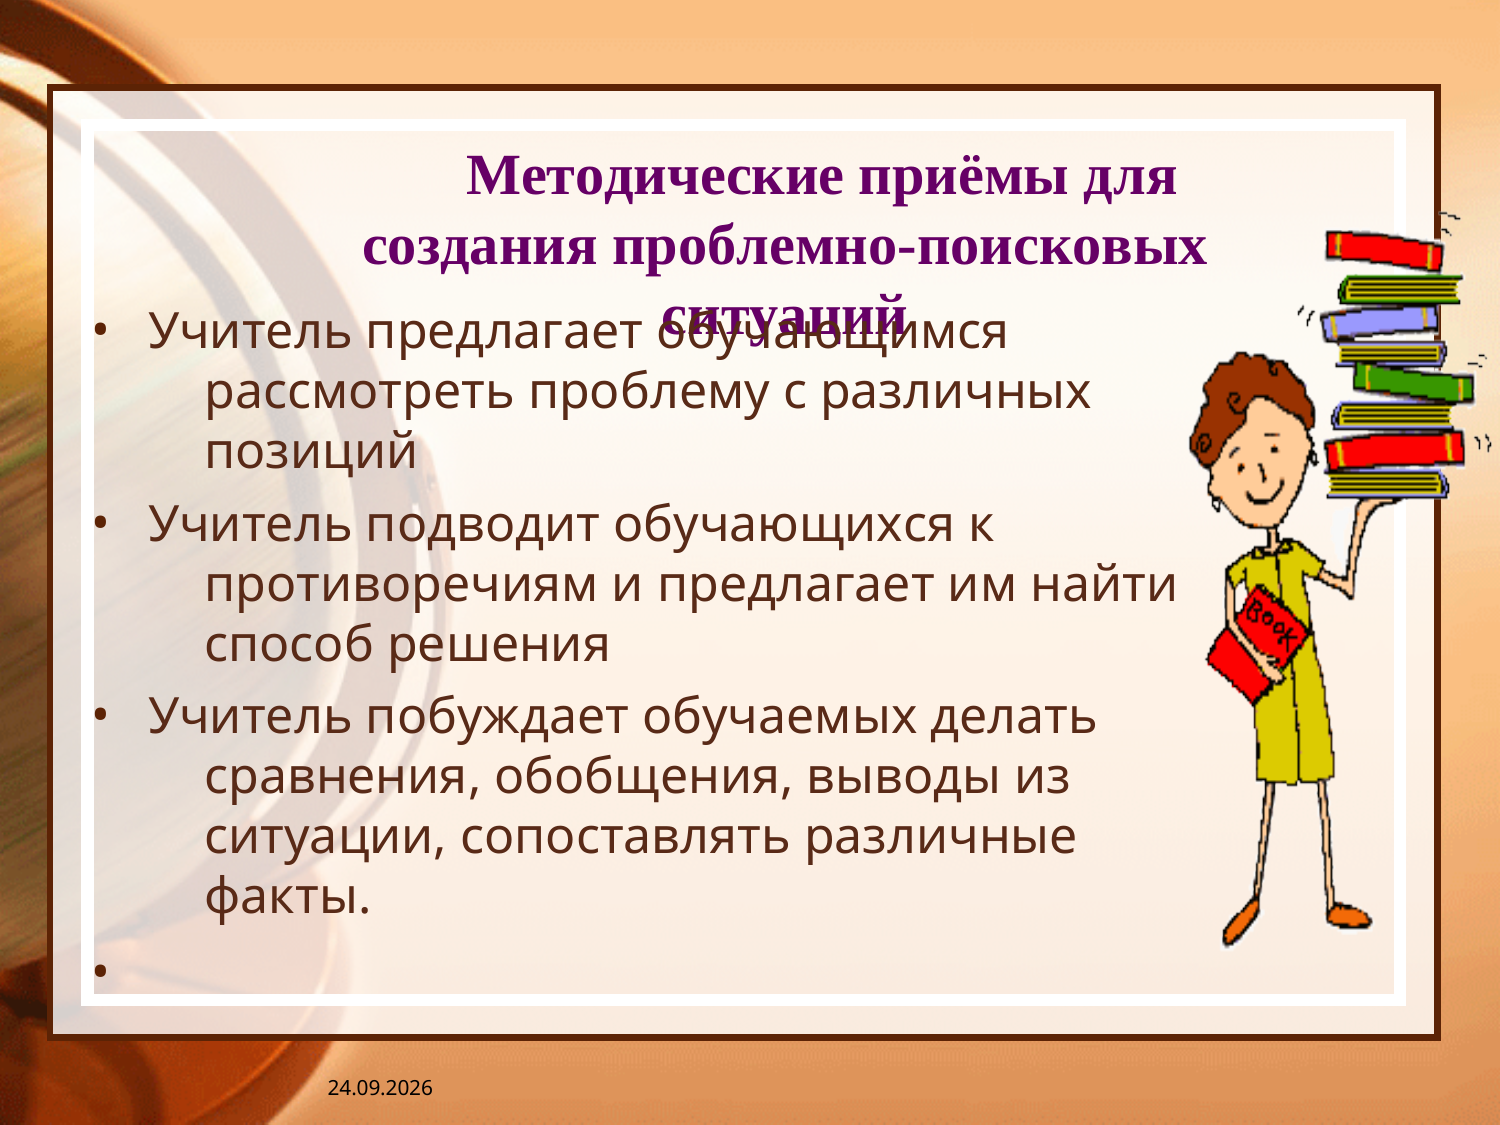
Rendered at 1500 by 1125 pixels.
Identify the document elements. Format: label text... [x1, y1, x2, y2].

list Учитель предлагает обучающимся рассмотреть проблему с различных позиций Учитель подводит обучающихся к противоречиям и предлагает им найти способ решения Учитель побуждает обучаемых делать сравнения, обобщения, выводы из ситуации, сопоставлять различные факты. [76, 290, 1270, 965]
picture [1157, 199, 1500, 957]
text_box [312, 1052, 574, 1125]
title Методические приёмы для создания проблемно-поисковых ситуаций [140, 128, 1430, 188]
